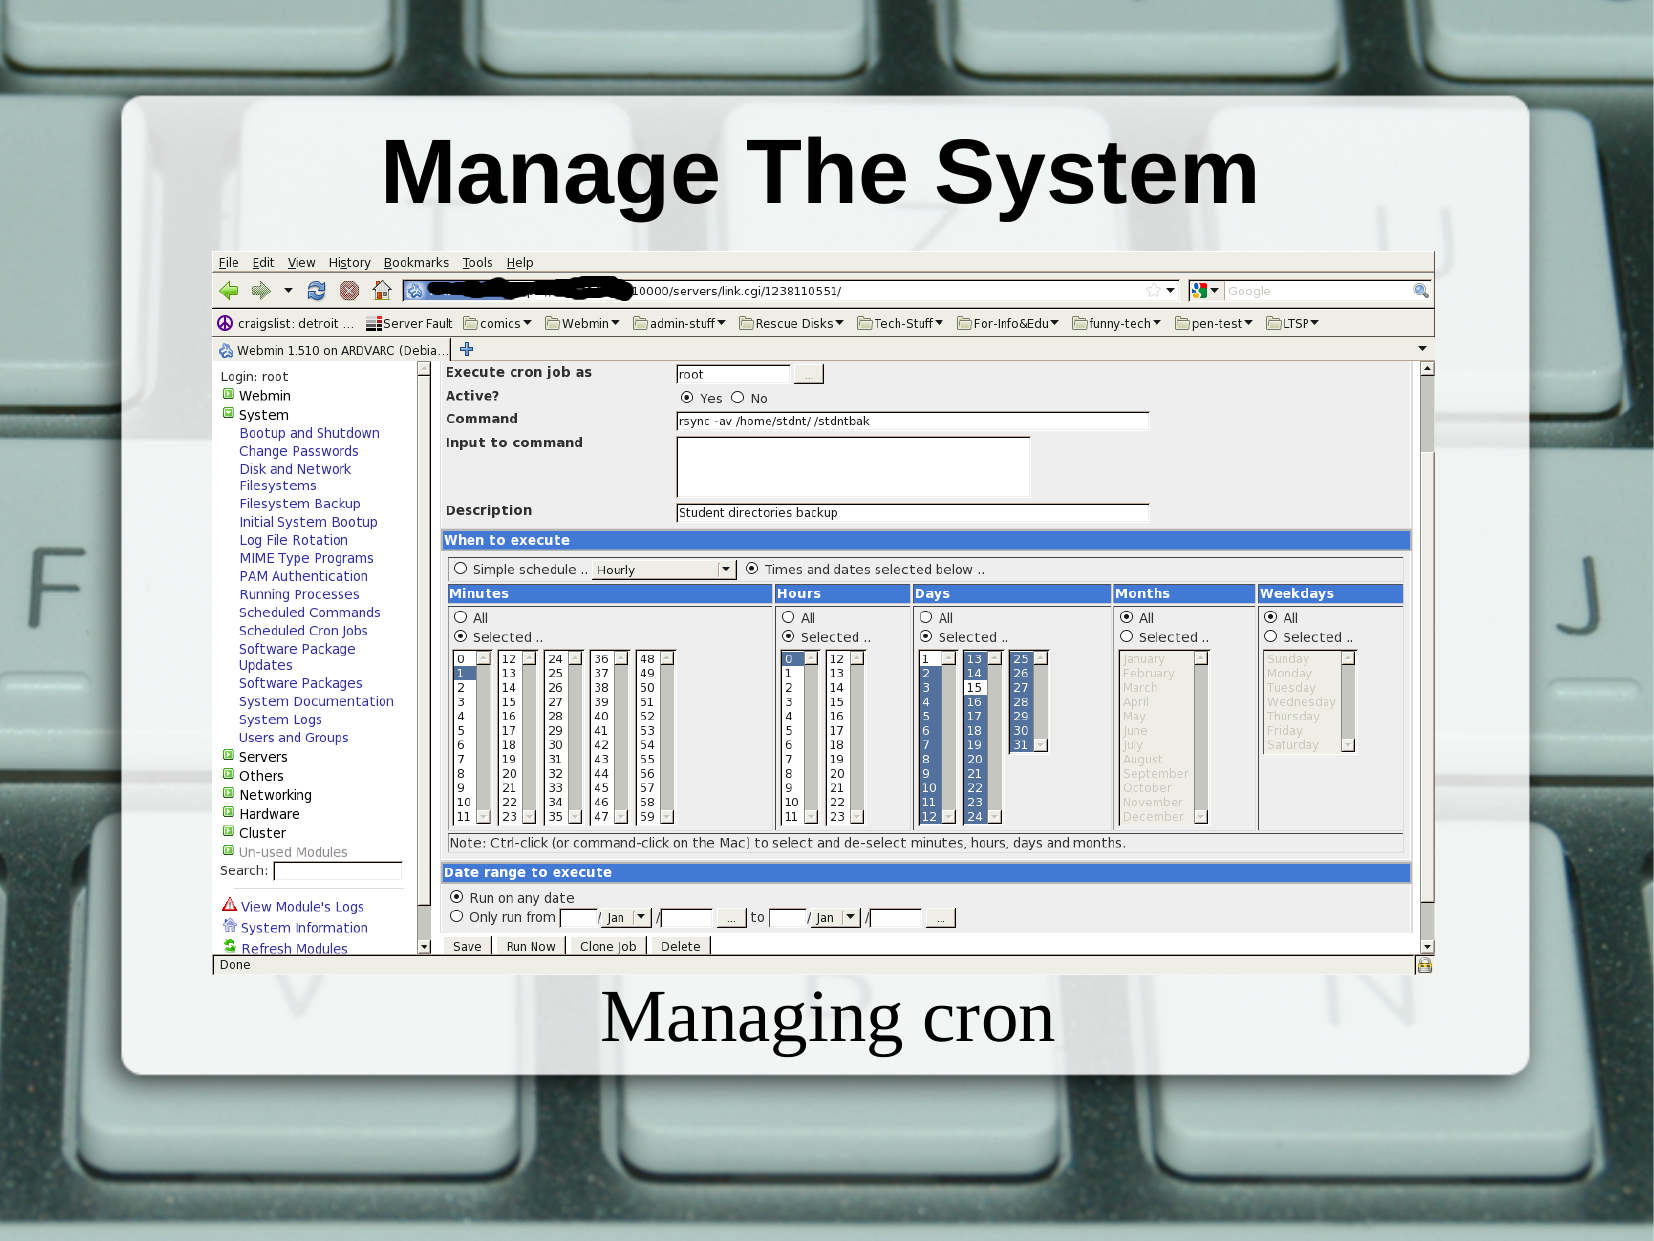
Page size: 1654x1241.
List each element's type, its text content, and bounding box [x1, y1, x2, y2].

picture [0, 0, 1654, 1241]
title Manage The System [135, 112, 1506, 231]
list Managing cron [150, 975, 1507, 1066]
